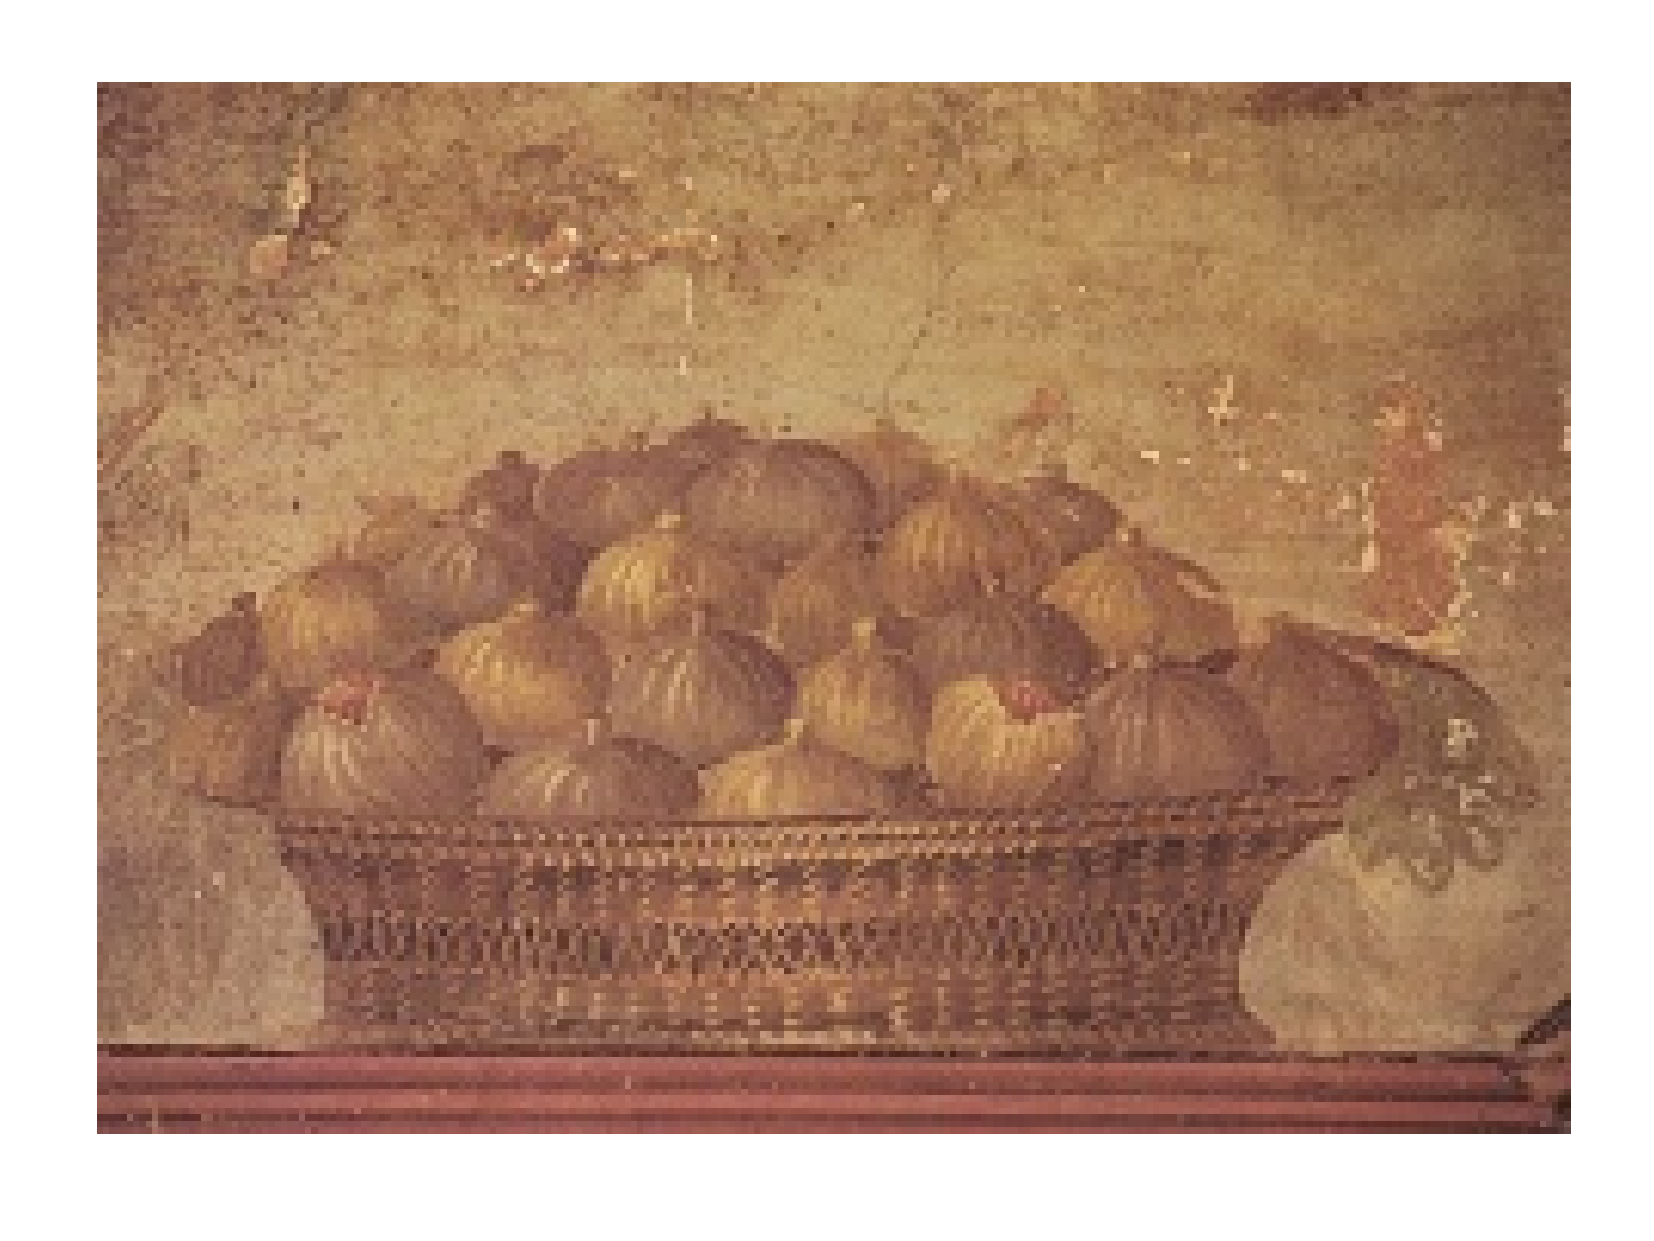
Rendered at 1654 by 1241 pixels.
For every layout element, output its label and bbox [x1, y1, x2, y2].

picture [97, 82, 1571, 1134]
